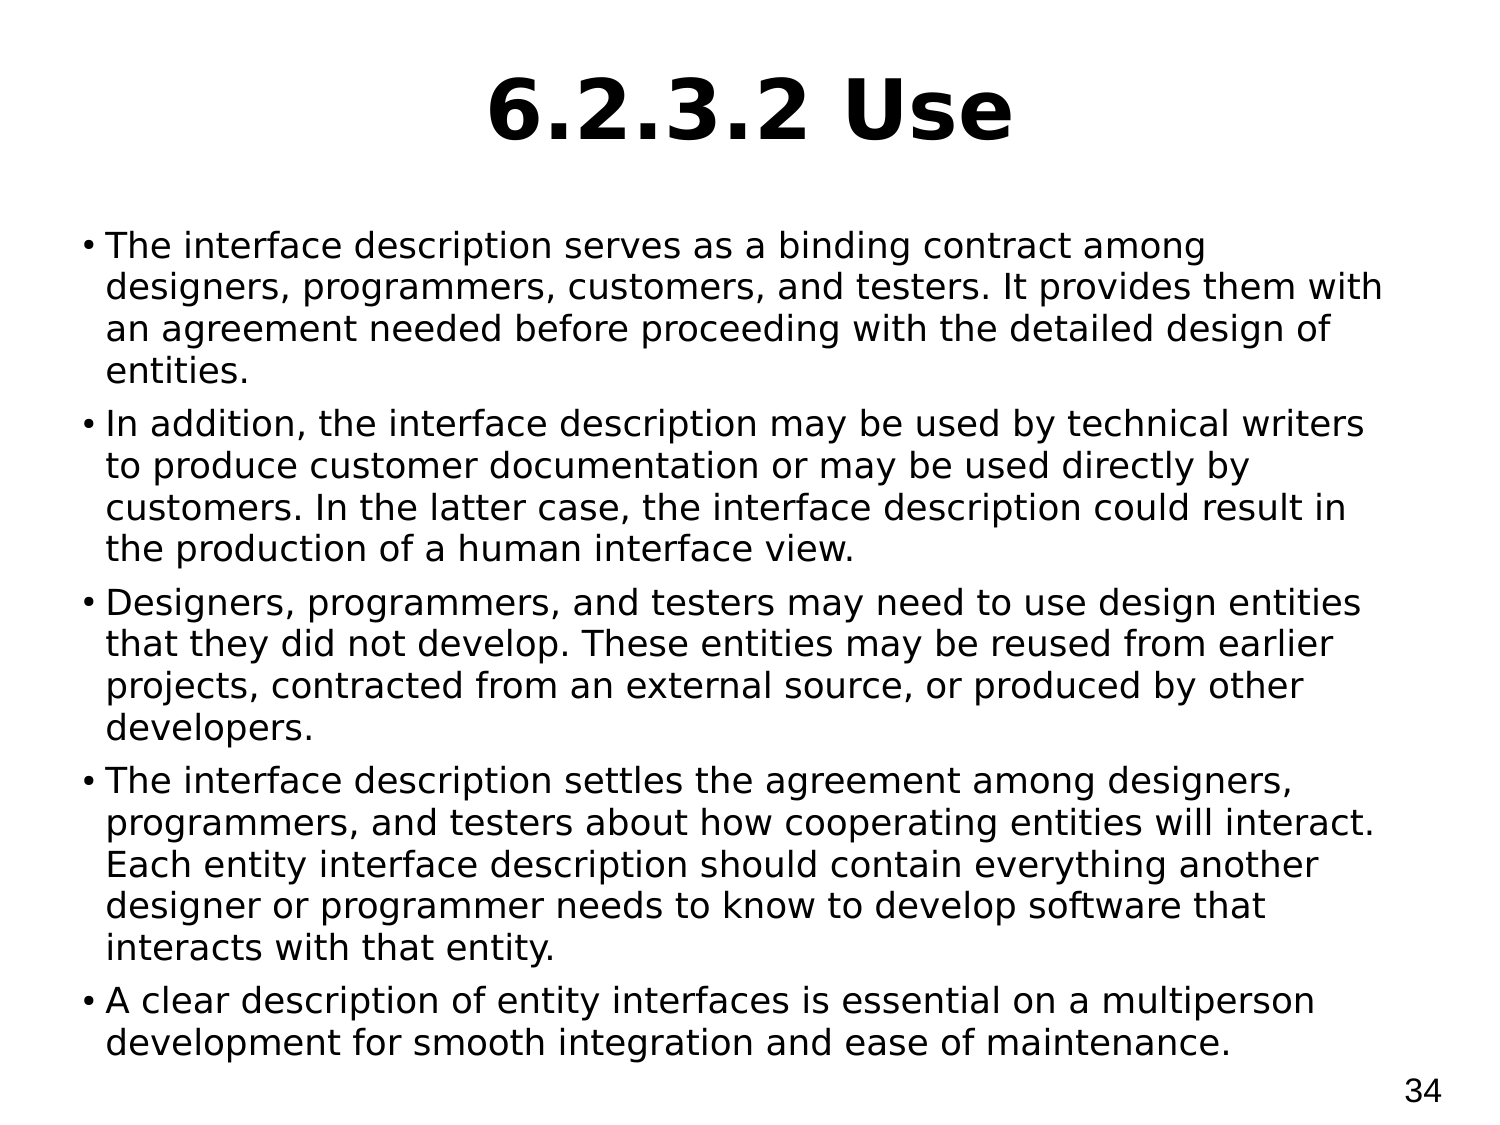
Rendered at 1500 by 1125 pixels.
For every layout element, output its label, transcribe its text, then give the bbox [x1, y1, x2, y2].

title 6.2.3.2 Use [75, 44, 1425, 177]
list The interface description serves as a binding contract among designers, programmers, customers, and testers. It provides them with an agreement needed before proceeding with the detailed design of entities. In addition, the interface description may be used by technical writers to produce customer documentation or may be used directly by customers. In the latter case, the interface description could result in the production of a human interface view. Designers, programmers, and testers may need to use design entities that they did not develop. These entities may be reused from earlier projects, contracted from an external source, or produced by other developers. The interface description settles the agreement among designers, programmers, and testers about how cooperating entities will interact. Each entity interface description should contain everything another designer or programmer needs to know to develop software that interacts with that entity. A clear description of entity interfaces is essential on a multiperson development for smooth integration and ease of maintenance. [75, 224, 1395, 1075]
